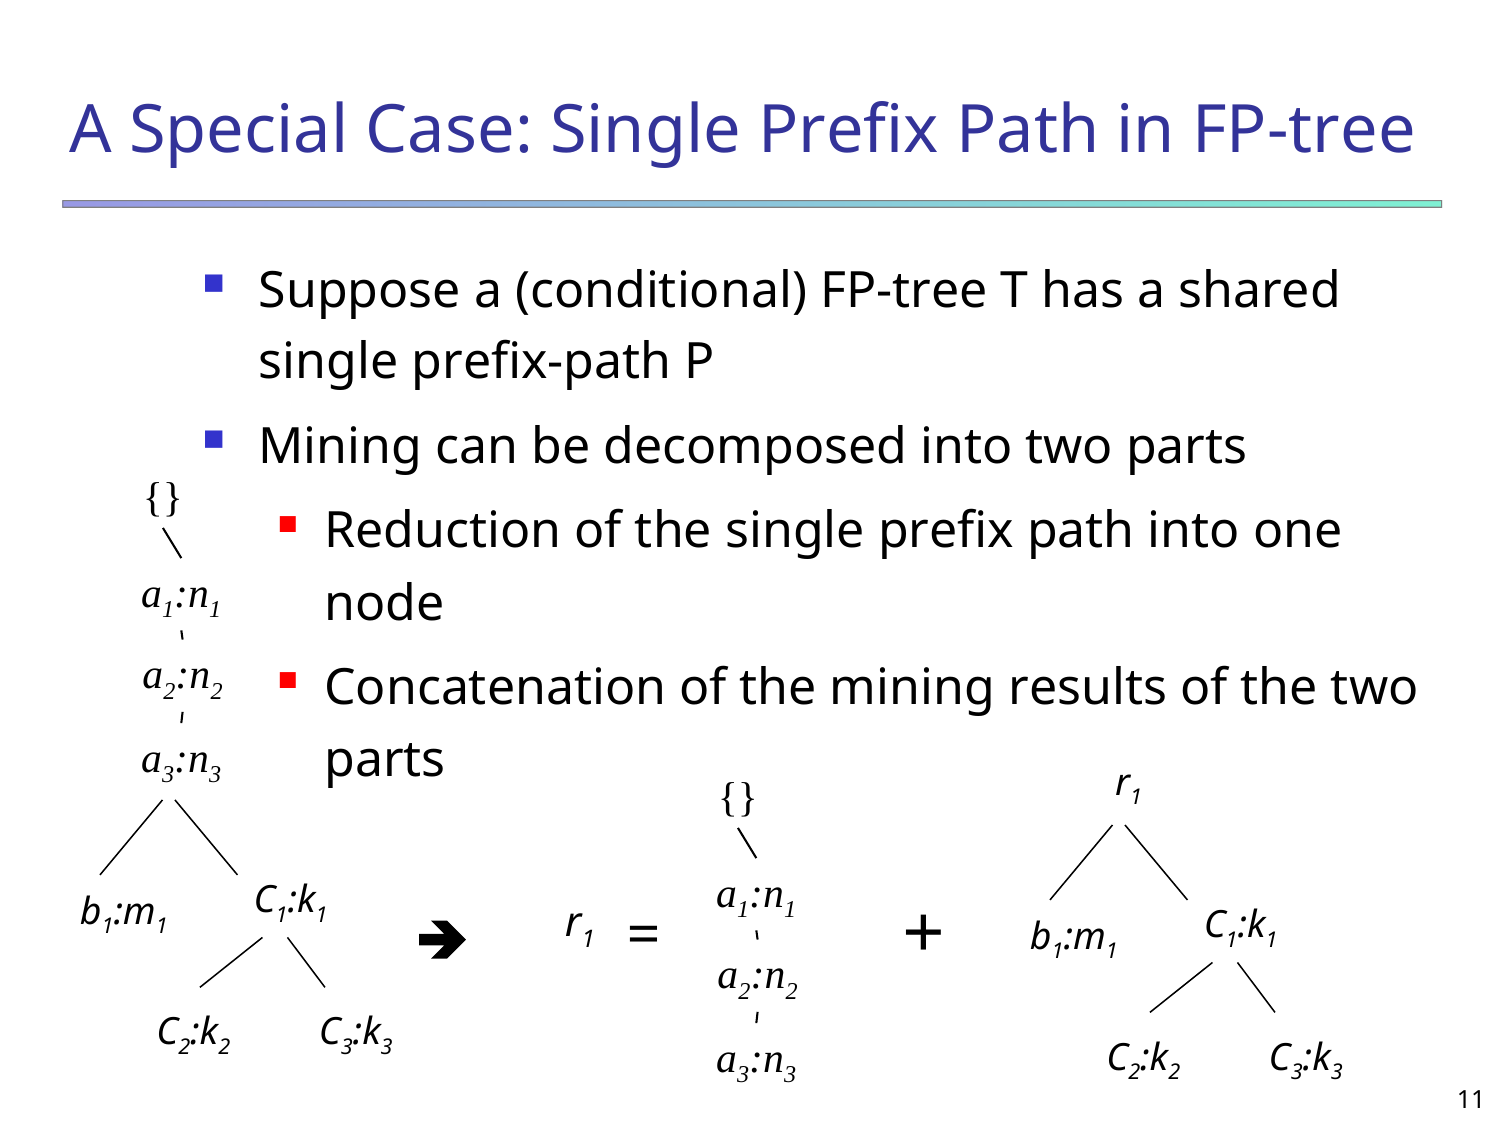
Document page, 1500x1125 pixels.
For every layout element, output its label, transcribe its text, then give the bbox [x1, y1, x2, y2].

text_box  [400, 899, 481, 976]
text_box {} [128, 462, 198, 529]
text_box a2:n2 [127, 639, 238, 712]
text_box C1:k1 [1188, 892, 1293, 960]
text_box C2:k2 [141, 999, 246, 1067]
text_box {} [703, 762, 773, 829]
list Suppose a (conditional) FP-tree T has a shared single prefix-path P Mining can be decomposed into two parts Reduction of the single prefix path into one node Concatenation of the mining results of the two parts [187, 237, 1450, 782]
text_box <number> [1187, 1062, 1500, 1125]
text_box b1:m1 [65, 879, 183, 946]
text_box b1:m1 [1015, 904, 1133, 971]
text_box r1 [1100, 749, 1158, 817]
text_box = [612, 887, 676, 973]
text_box + [887, 874, 961, 981]
text_box a1:n1 [126, 558, 237, 631]
text_box r1 [550, 887, 610, 960]
text_box a3:n3 [126, 723, 237, 796]
text_box a1:n1 [701, 858, 812, 931]
title A Special Case: Single Prefix Path in FP-tree [49, 7, 1438, 175]
text_box a2:n2 [702, 939, 813, 1012]
text_box C3:k3 [303, 999, 408, 1067]
text_box a3:n3 [701, 1023, 812, 1096]
text_box C1:k1 [238, 867, 343, 935]
text_box C2:k2 [1091, 1024, 1196, 1092]
text_box C3:k3 [1253, 1024, 1358, 1092]
